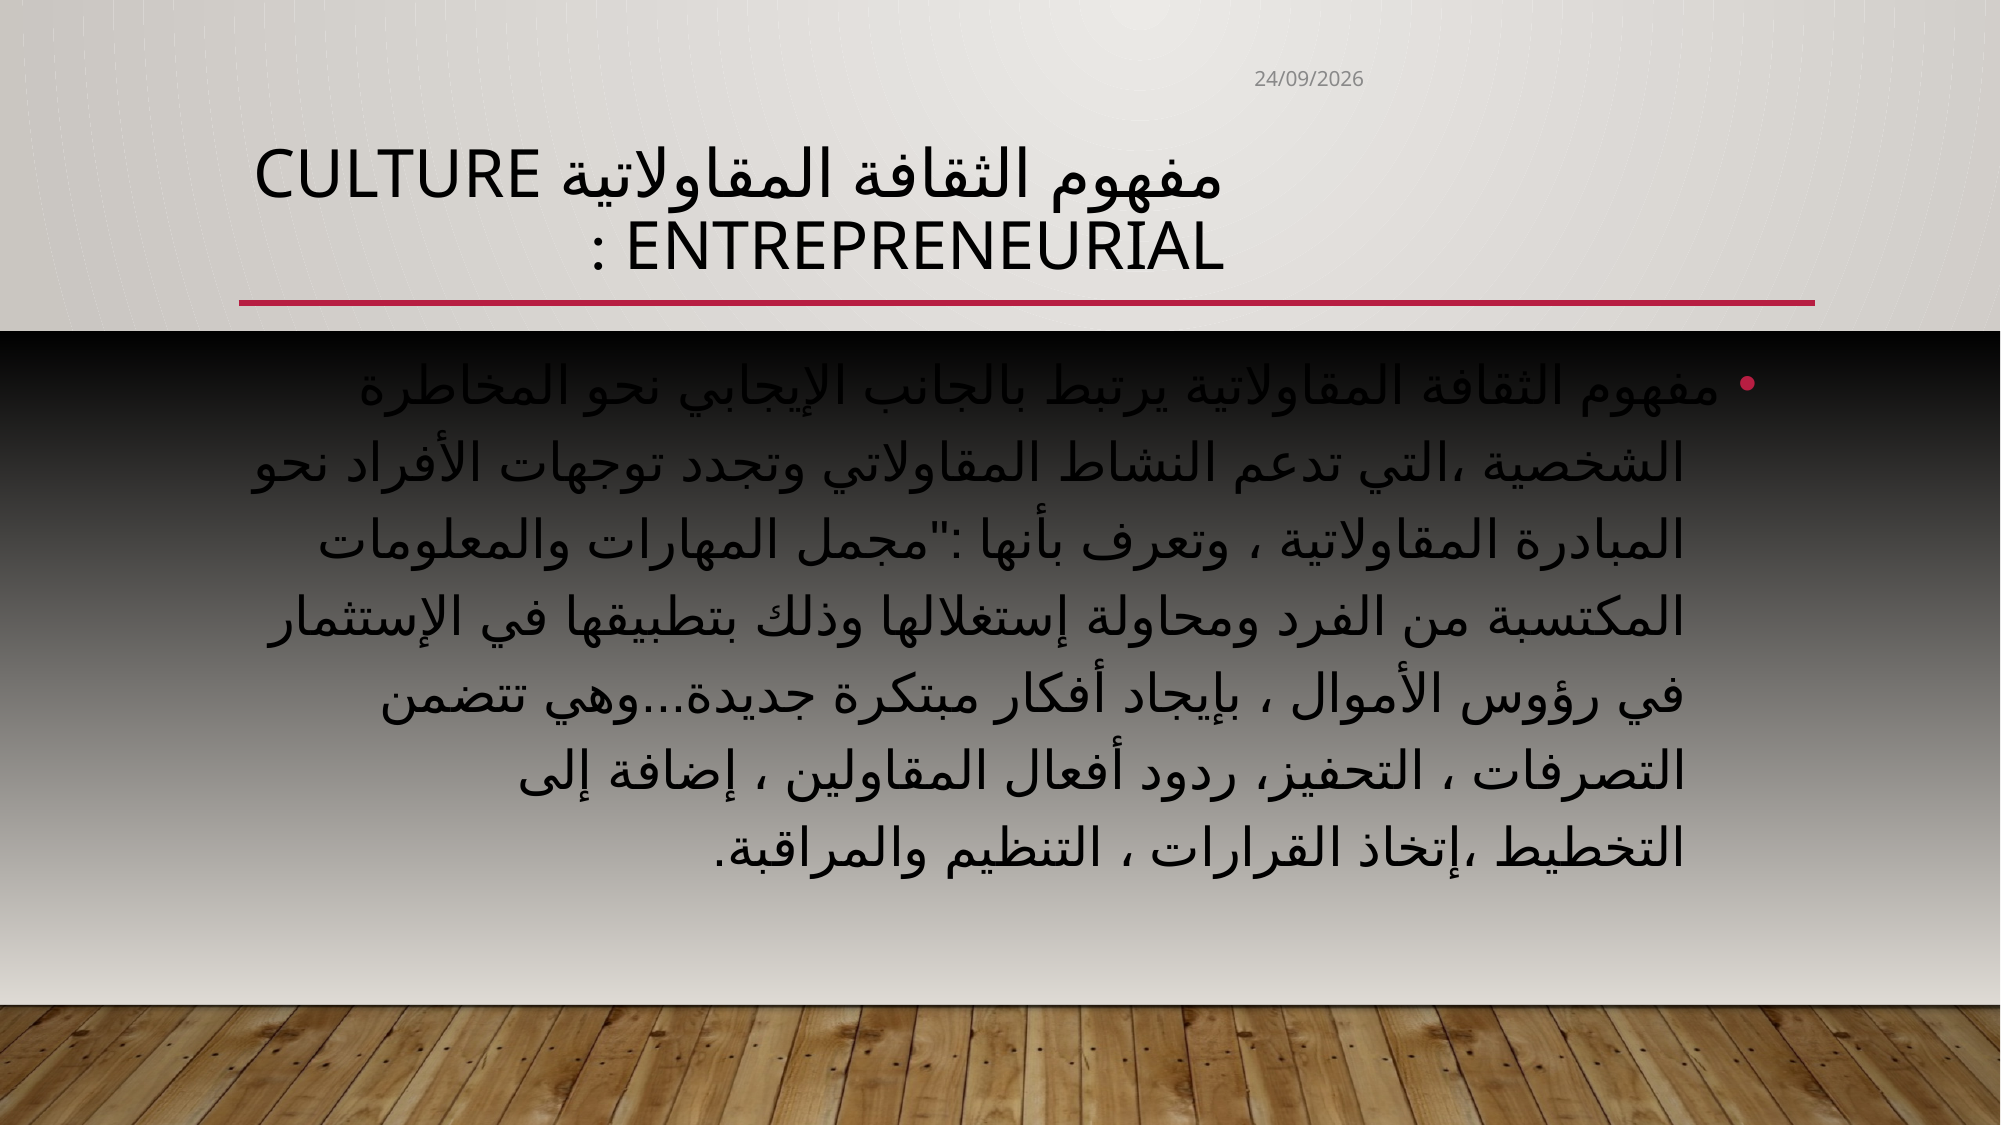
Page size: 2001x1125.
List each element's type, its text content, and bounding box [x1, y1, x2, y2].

title مفهوم الثقافة المقاولاتية Culture Entrepreneurial : [238, 131, 1814, 305]
list مفهوم الثقافة المقاولاتية يرتبط بالجانب الإيجابي نحو المخاطرة الشخصية ،التي تدعم النشاط المقاولاتي وتجدد توجهات الأفراد نحو المبادرة المقاولاتية ، وتعرف بأنها :"مجمل المهارات والمعلومات المكتسبة من الفرد ومحاولة إستغلالها وذلك بتطبيقها في الإستثمار في رؤوس الأموال ، بإيجاد أفكار مبتكرة جديدة...وهي تتضمن التصرفات ، التحفيز، ردود أفعال المقاولين ، إضافة إلى التخطيط ،إتخاذ القرارات ، التنظيم والمراقبة. [238, 330, 1814, 897]
text_box 19/02/2020 [1239, 54, 1814, 105]
